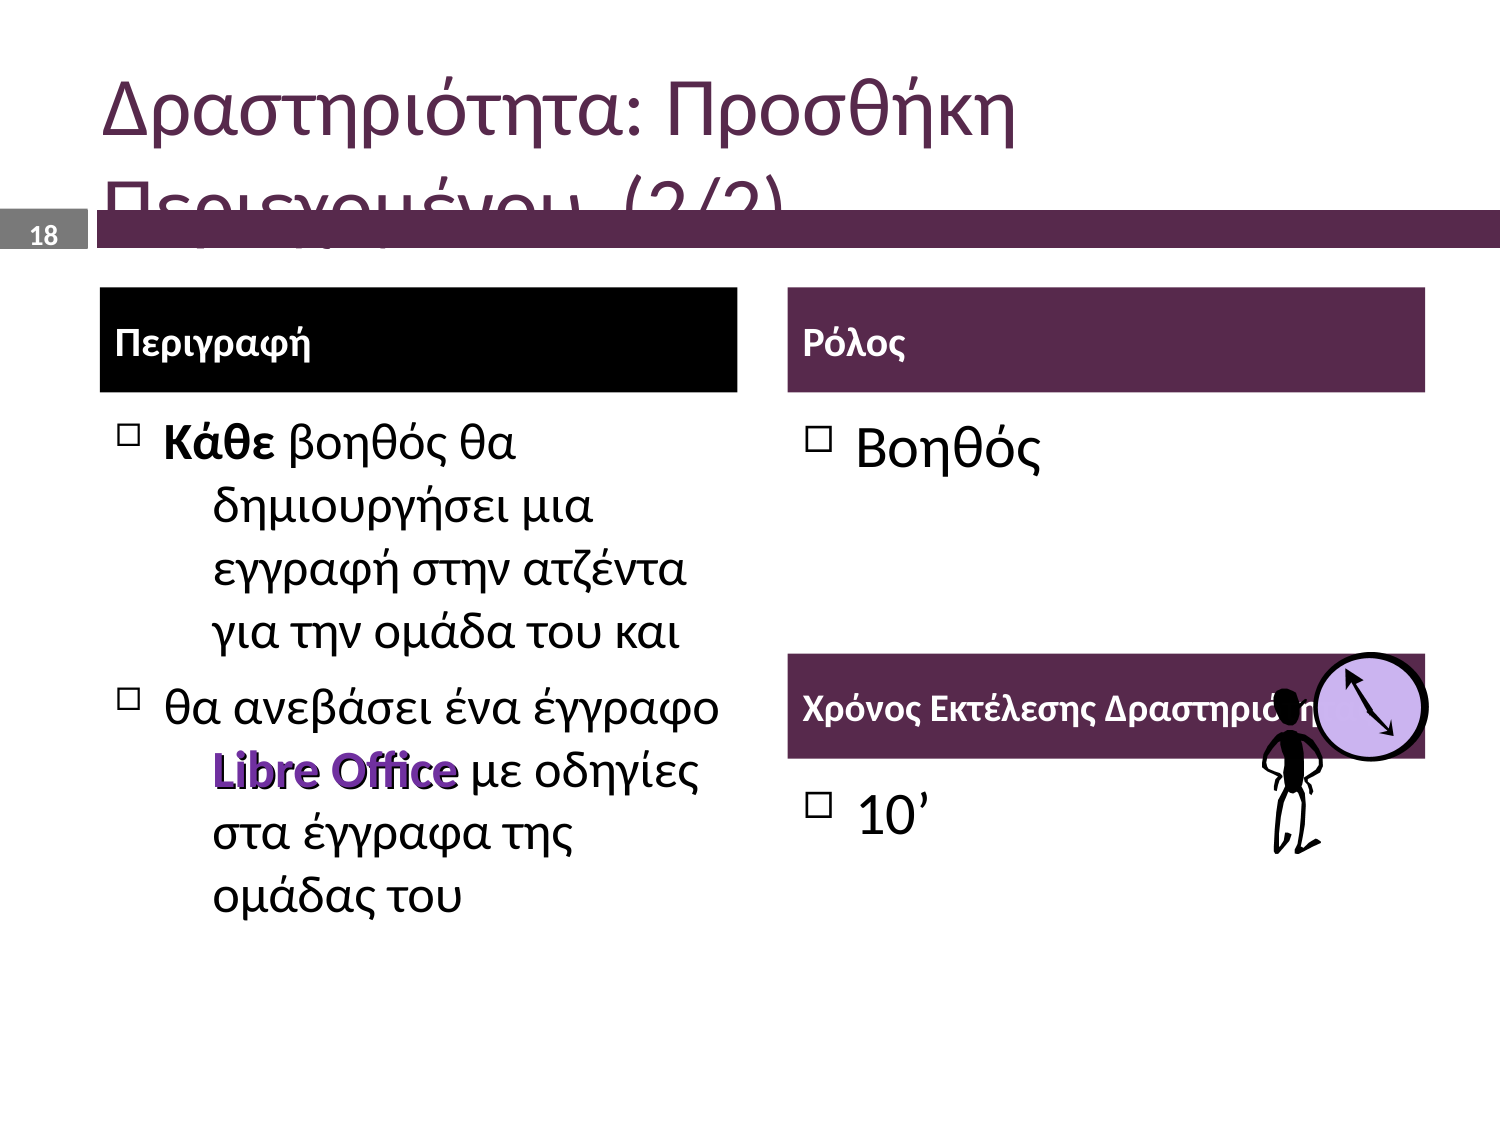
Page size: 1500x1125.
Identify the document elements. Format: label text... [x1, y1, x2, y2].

list Περιγραφή [99, 287, 738, 393]
list Κάθε βοηθός θα δημιουργήσει μια εγγραφή στην ατζέντα για την ομάδα του και θα ανεβάσει ένα έγγραφο Libre Office με οδηγίες στα έγγραφα της ομάδας του [99, 399, 738, 988]
list Βοηθός [787, 399, 1426, 634]
picture [1262, 652, 1429, 854]
list Ρόλος [787, 287, 1426, 393]
text_box [0, 208, 88, 249]
title Δραστηριότητα: Προσθήκη Περιεχομένου (2/2) [87, 44, 1426, 188]
list Χρόνος Εκτέλεσης Δραστηριότητας [787, 653, 1262, 759]
list 10’ [787, 766, 1426, 988]
